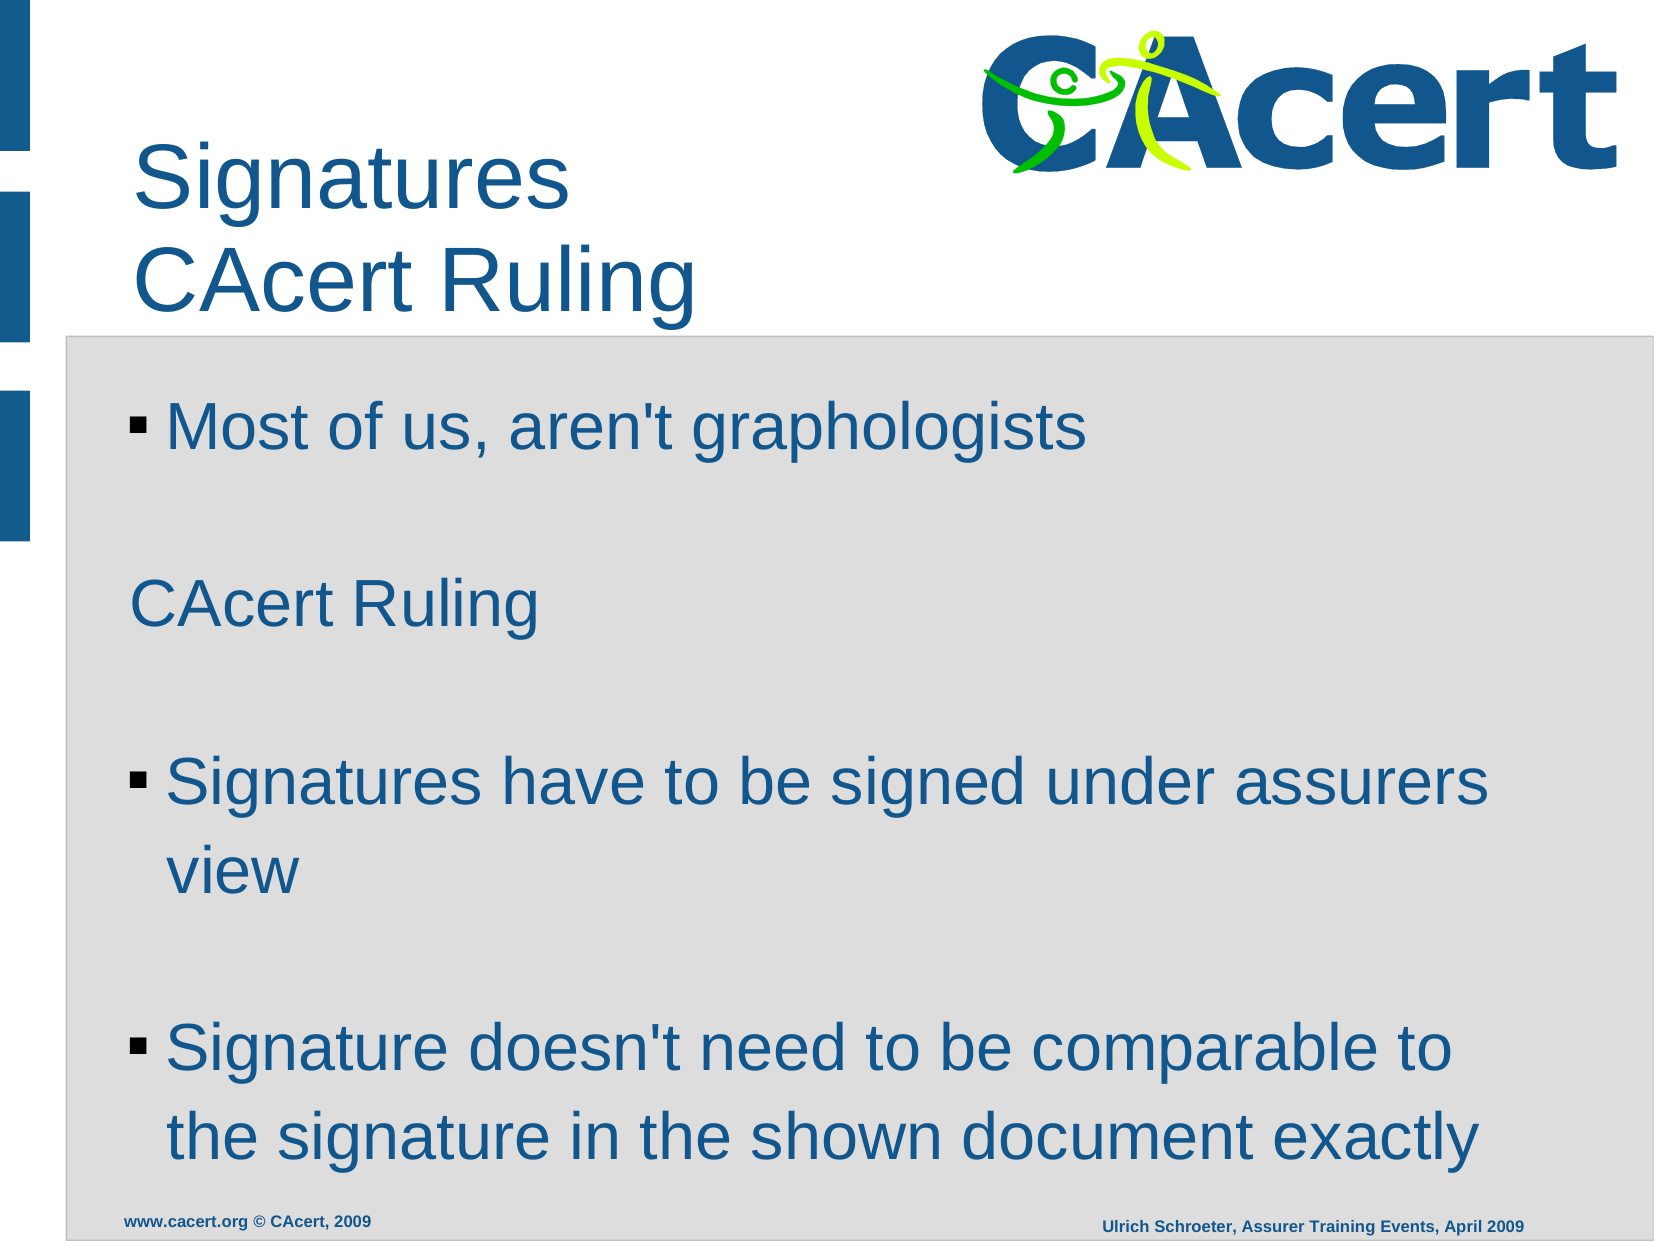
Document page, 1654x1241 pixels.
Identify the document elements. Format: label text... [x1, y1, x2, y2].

text_box Most of us, aren't graphologists CAcert Ruling Signatures have to be signed under assurers view Signature doesn't need to be comparable to the signature in the shown document exactly [115, 278, 1506, 1182]
text_box Signatures CAcert Ruling [118, 118, 715, 339]
